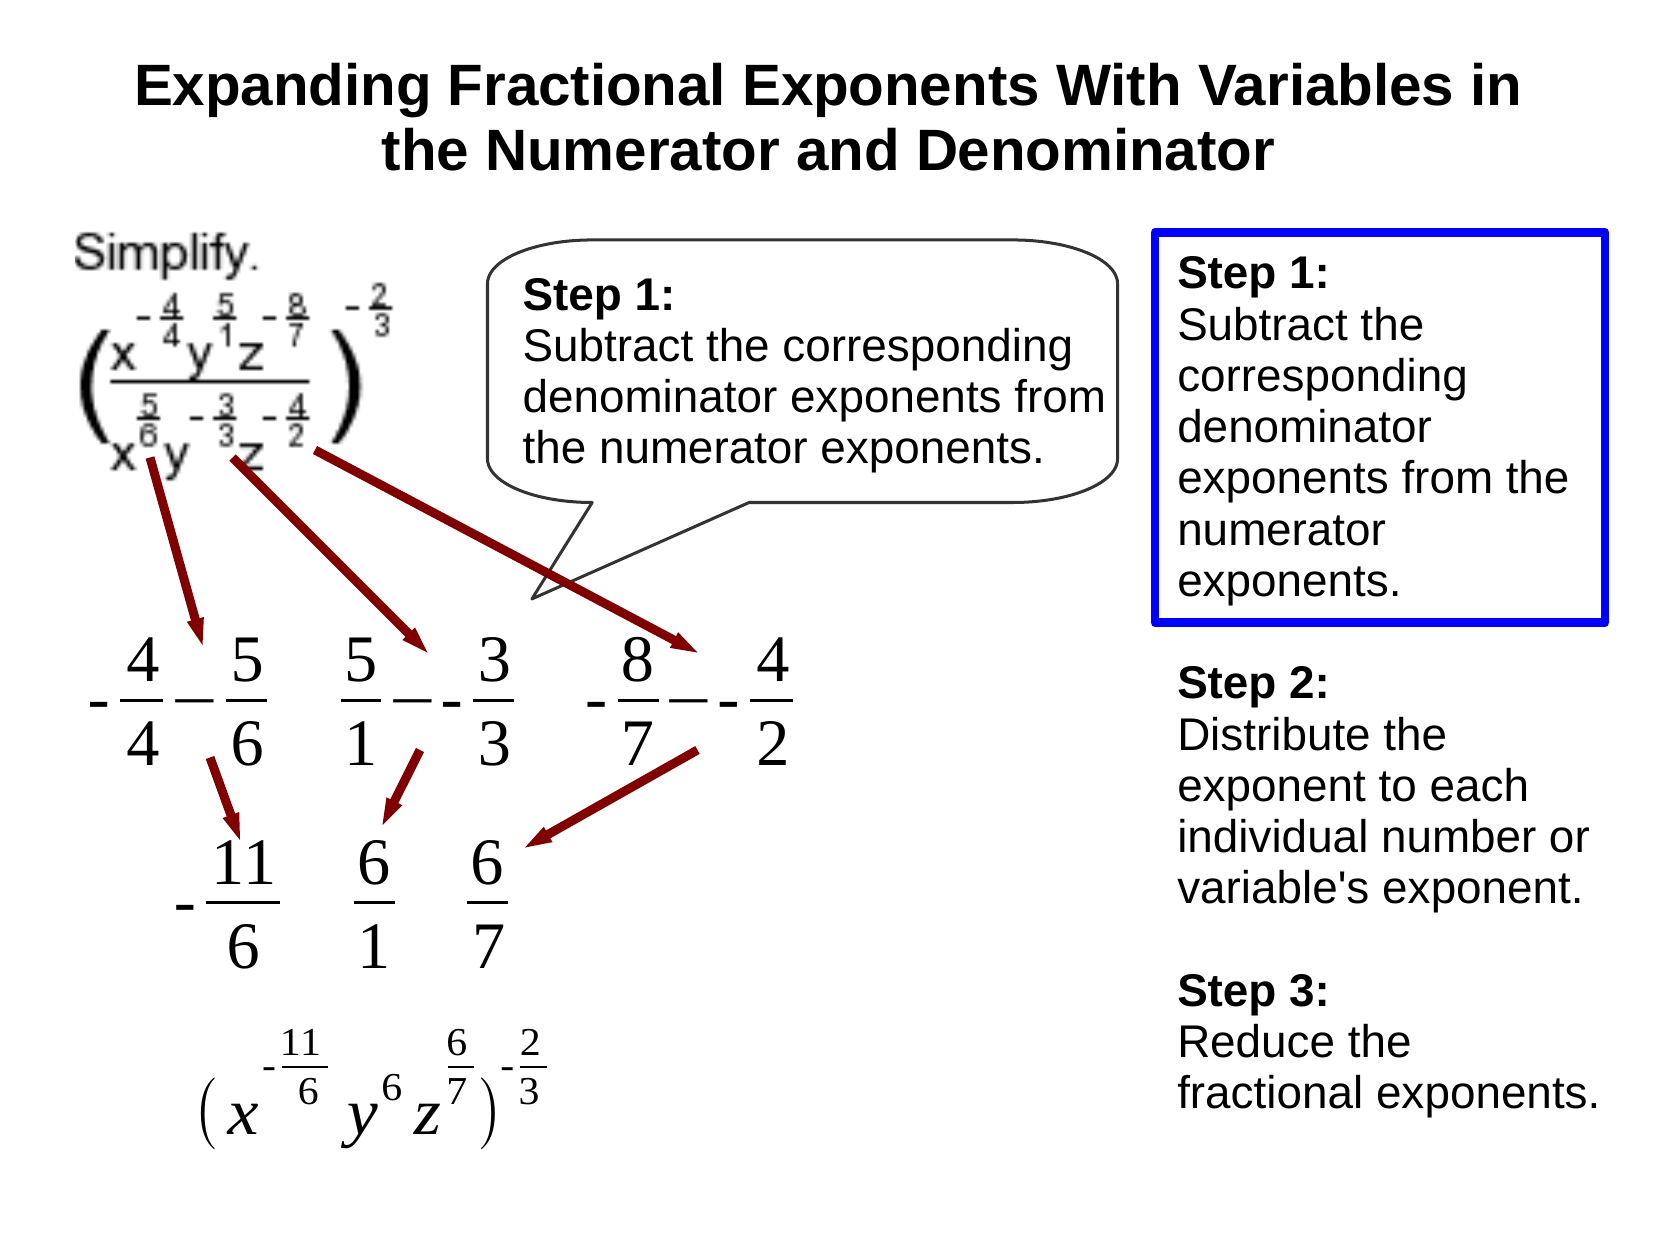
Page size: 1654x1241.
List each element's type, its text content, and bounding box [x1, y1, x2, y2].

text_box Step 1: Subtract the corresponding denominator exponents from the numerator exponents. [487, 239, 1118, 599]
picture [75, 204, 473, 488]
chart [167, 825, 518, 983]
text_box Step 1: Subtract the corresponding denominator exponents from the numerator exponents. Step 2: Distribute the exponent to each individual number or variable's exponent. Step 3: Reduce the fractional exponents. [1162, 240, 1601, 618]
text_box Expanding Fractional Exponents With Variables in the Numerator and Denominator [97, 45, 1561, 193]
chart [81, 622, 803, 781]
chart [188, 1020, 556, 1151]
text_box Step 1: Subtract the corresponding denominator exponents from the numerator exponents. Step 2: Distribute the exponent to each individual number or variable's exponent. Step 3: Reduce the fractional exponents. [1162, 240, 1621, 1241]
